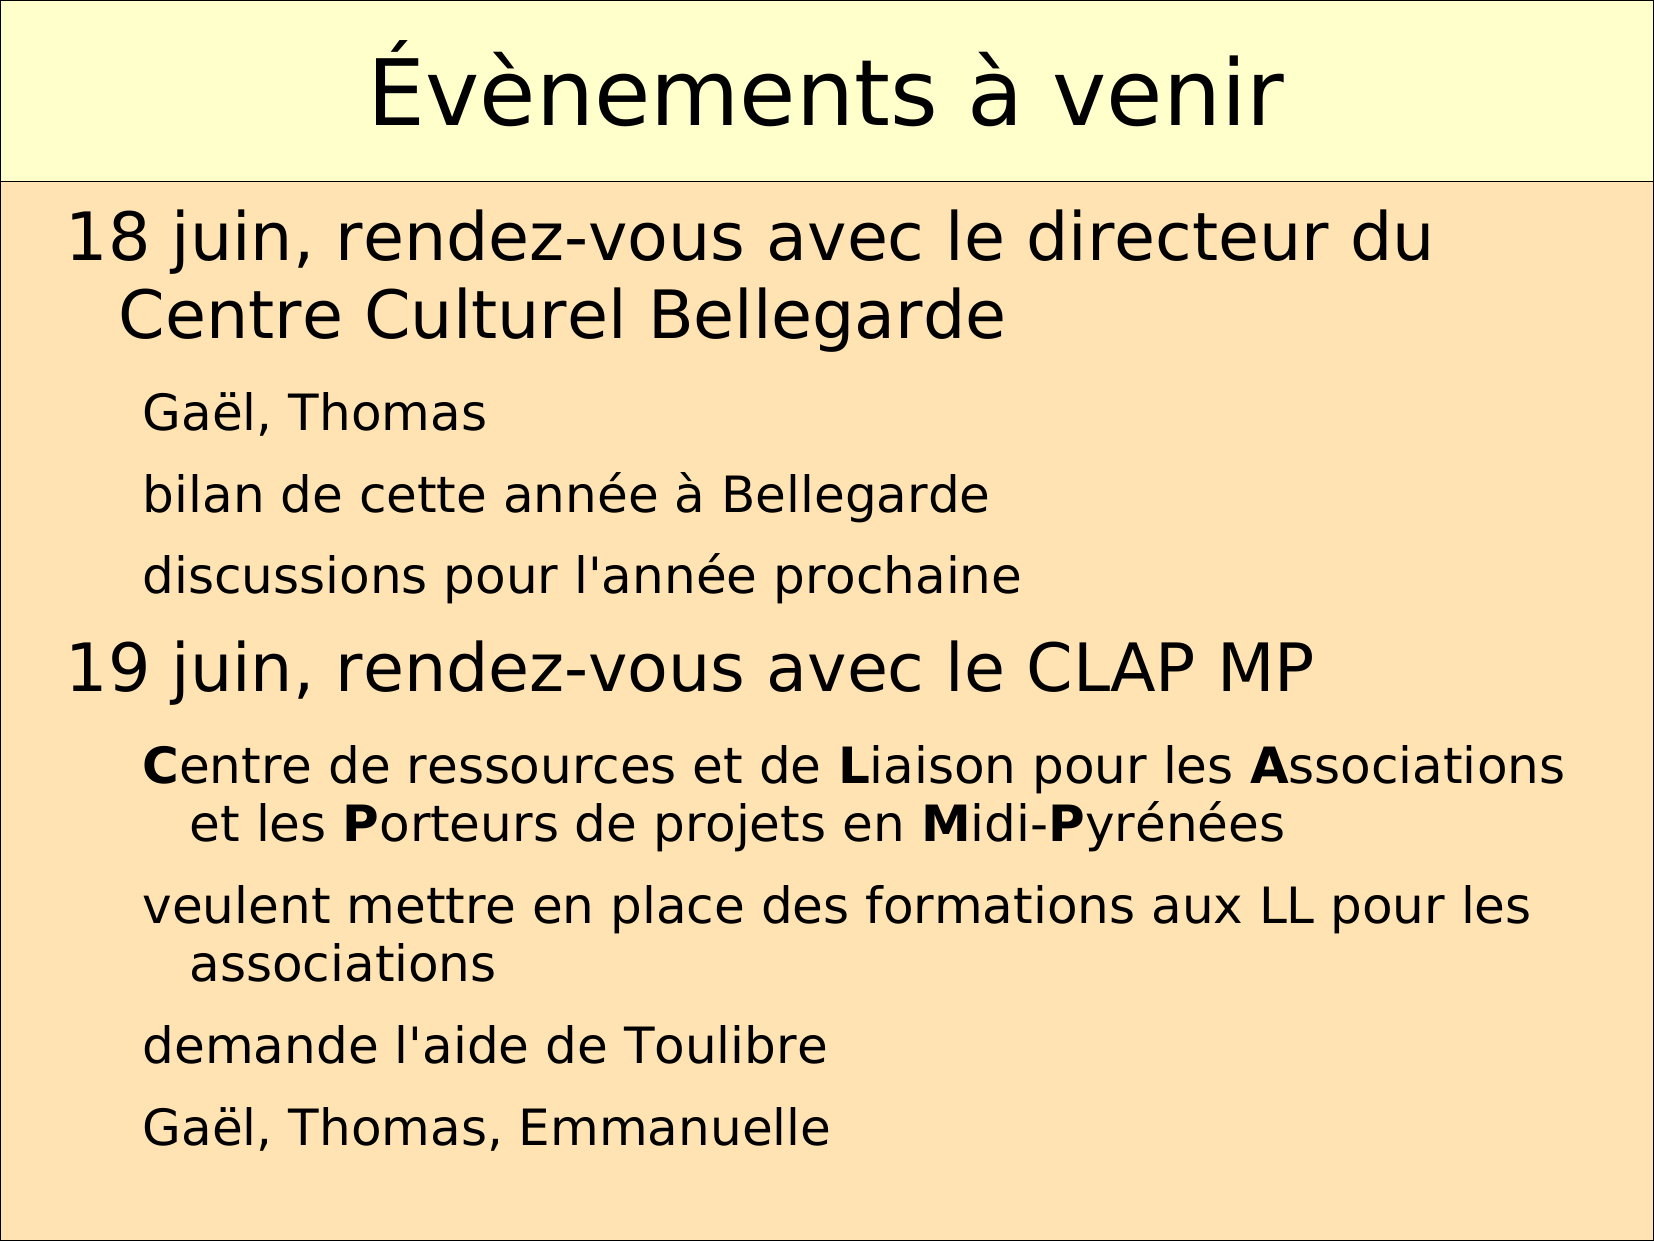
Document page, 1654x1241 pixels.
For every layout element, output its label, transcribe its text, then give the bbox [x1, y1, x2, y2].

title Évènements à venir [0, 33, 1654, 154]
list 18 juin, rendez-vous avec le directeur du Centre Culturel Bellegarde Gaël, Thomas bilan de cette année à Bellegarde discussions pour l'année prochaine 19 juin, rendez-vous avec le CLAP MP Centre de ressources et de Liaison pour les Associations et les Porteurs de projets en Midi-Pyrénées veulent mettre en place des formations aux LL pour les associations demande l'aide de Toulibre Gaël, Thomas, Emmanuelle [48, 198, 1601, 1216]
